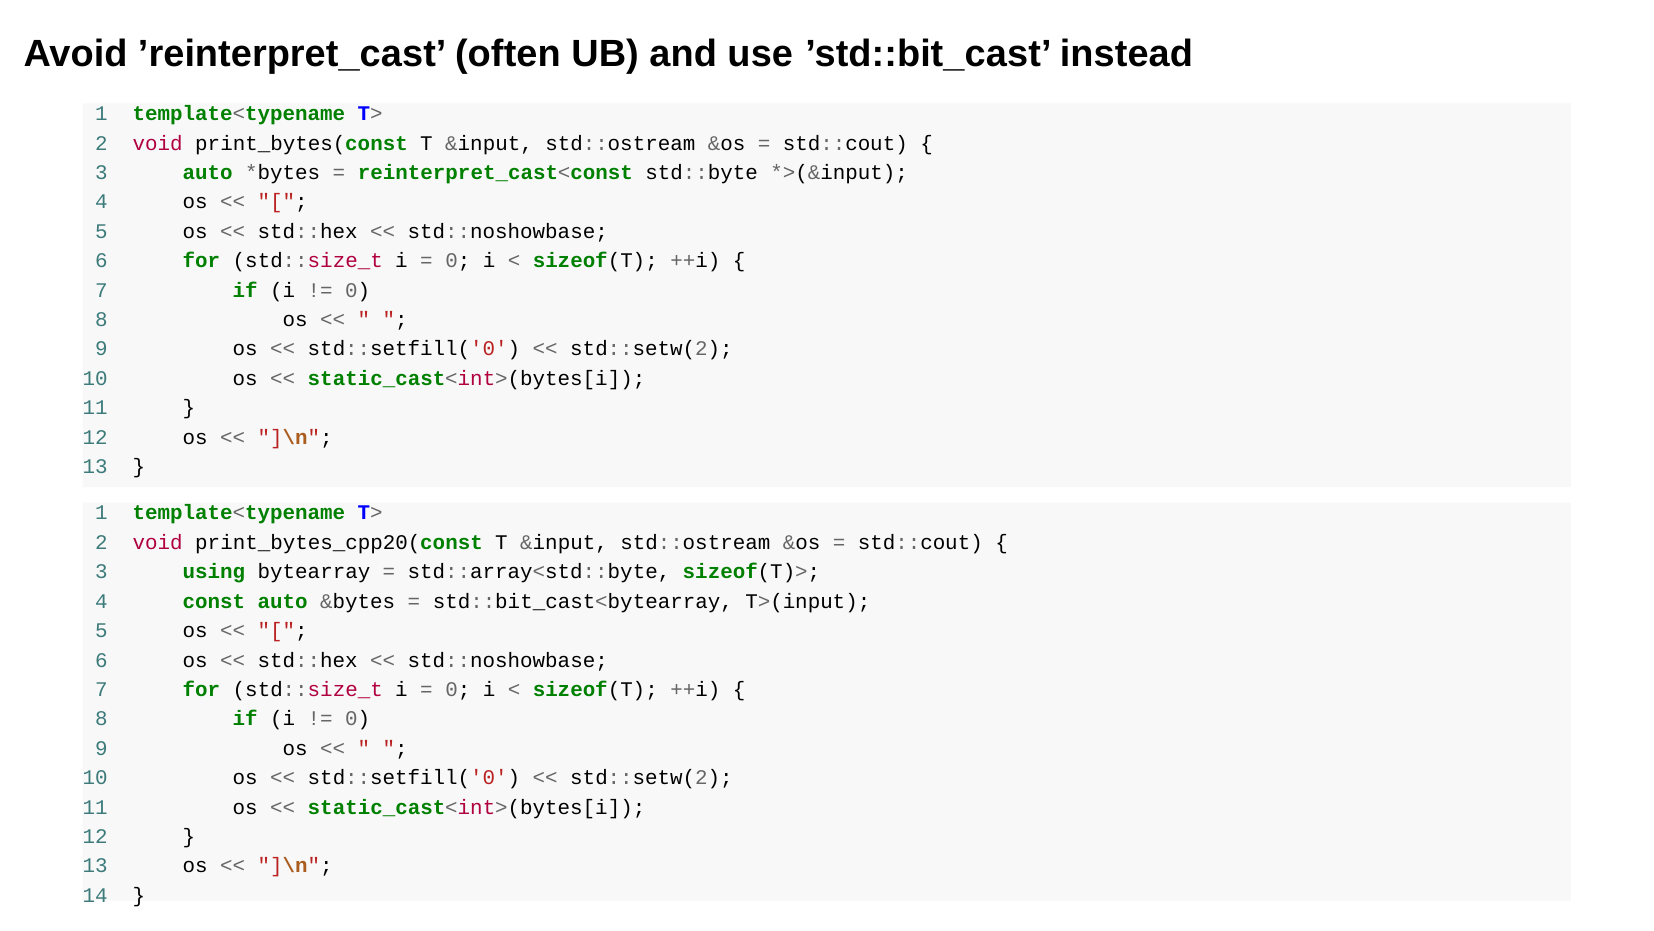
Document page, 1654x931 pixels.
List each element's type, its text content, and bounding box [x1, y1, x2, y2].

title Avoid ’reinterpret_cast’ (often UB) and use ’std::bit_cast’ instead [23, 32, 1223, 122]
list 1 template<typename T> 2 void print_bytes(const T &input, std::ostream &os = std::cout) { 3 auto *bytes = reinterpret_cast<const std::byte *>(&input); 4 os << "["; 5 os << std::hex << std::noshowbase; 6 for (std::size_t i = 0; i < sizeof(T); ++i) { 7 if (i != 0) 8 os << " "; 9 os << std::setfill('0') << std::setw(2); 10 os << static_cast<int>(bytes[i]); 11 } 12 os << "]\n"; 13 } [82, 103, 1571, 488]
list 1 template<typename T> 2 void print_bytes_cpp20(const T &input, std::ostream &os = std::cout) { 3 using bytearray = std::array<std::byte, sizeof(T)>; 4 const auto &bytes = std::bit_cast<bytearray, T>(input); 5 os << "["; 6 os << std::hex << std::noshowbase; 7 for (std::size_t i = 0; i < sizeof(T); ++i) { 8 if (i != 0) 9 os << " "; 10 os << std::setfill('0') << std::setw(2); 11 os << static_cast<int>(bytes[i]); 12 } 13 os << "]\n"; 14 } [82, 502, 1571, 901]
